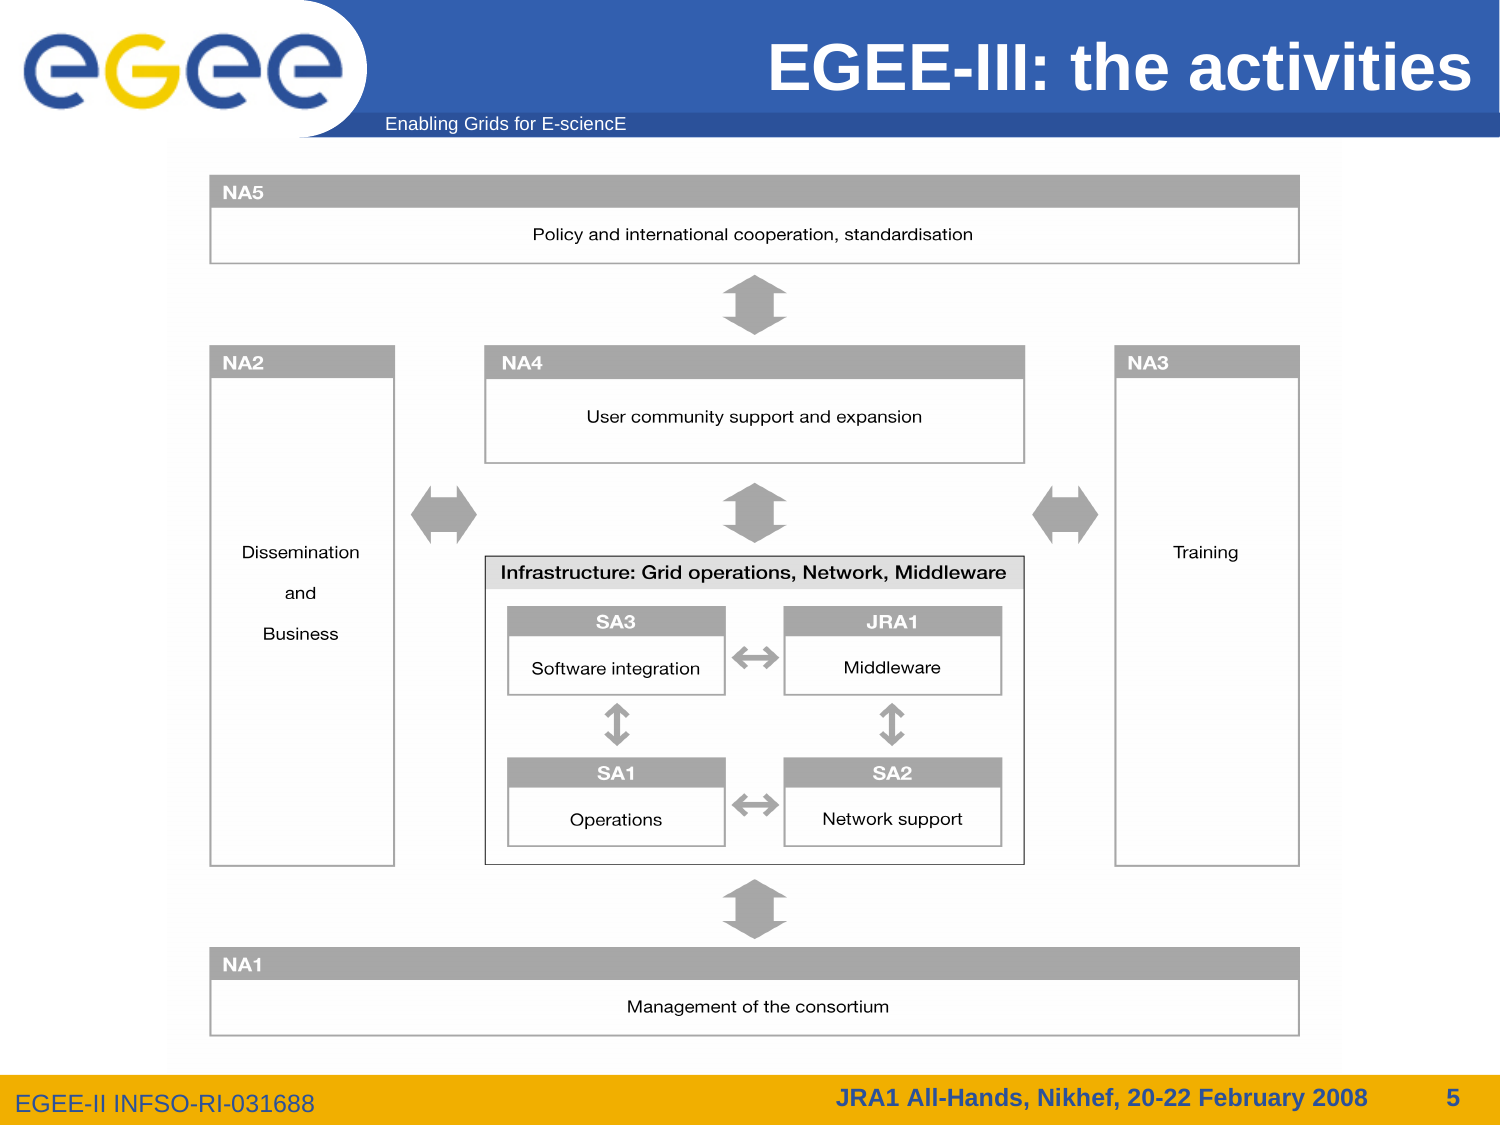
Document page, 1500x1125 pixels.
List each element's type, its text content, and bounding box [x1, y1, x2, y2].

picture [167, 138, 1342, 1073]
picture [18, 30, 349, 112]
title EGEE-III: the activities [369, 0, 1475, 155]
